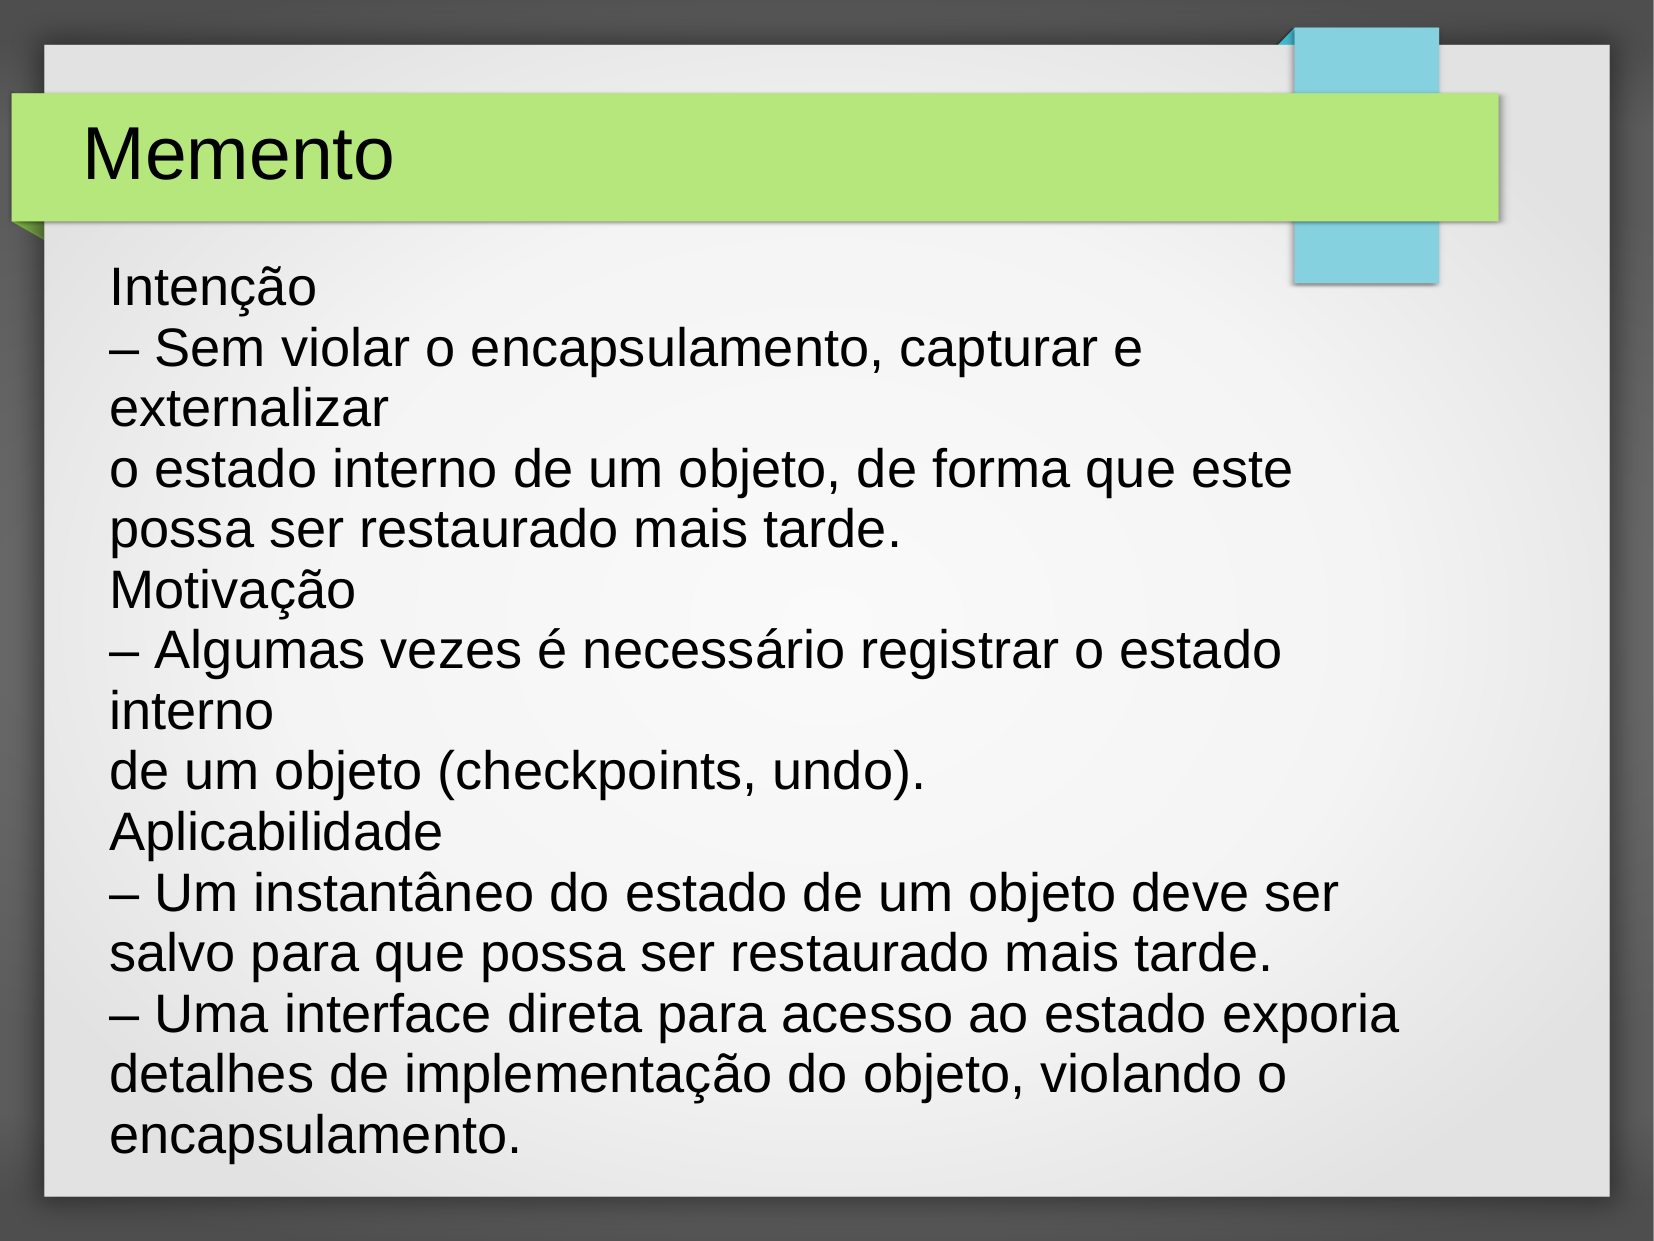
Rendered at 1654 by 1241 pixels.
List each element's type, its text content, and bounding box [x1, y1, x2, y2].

text_box Intenção – Sem violar o encapsulamento, capturar e externalizar o estado interno de um objeto, de forma que este possa ser restaurado mais tarde. Motivação – Algumas vezes é necessário registrar o estado interno de um objeto (checkpoints, undo). Aplicabilidade – Um instantâneo do estado de um objeto deve ser salvo para que possa ser restaurado mais tarde. – Uma interface direta para acesso ao estado exporia detalhes de implementação do objeto, violando o encapsulamento. [94, 249, 1434, 1173]
title Memento [82, 94, 1264, 213]
picture [0, 0, 1654, 1241]
